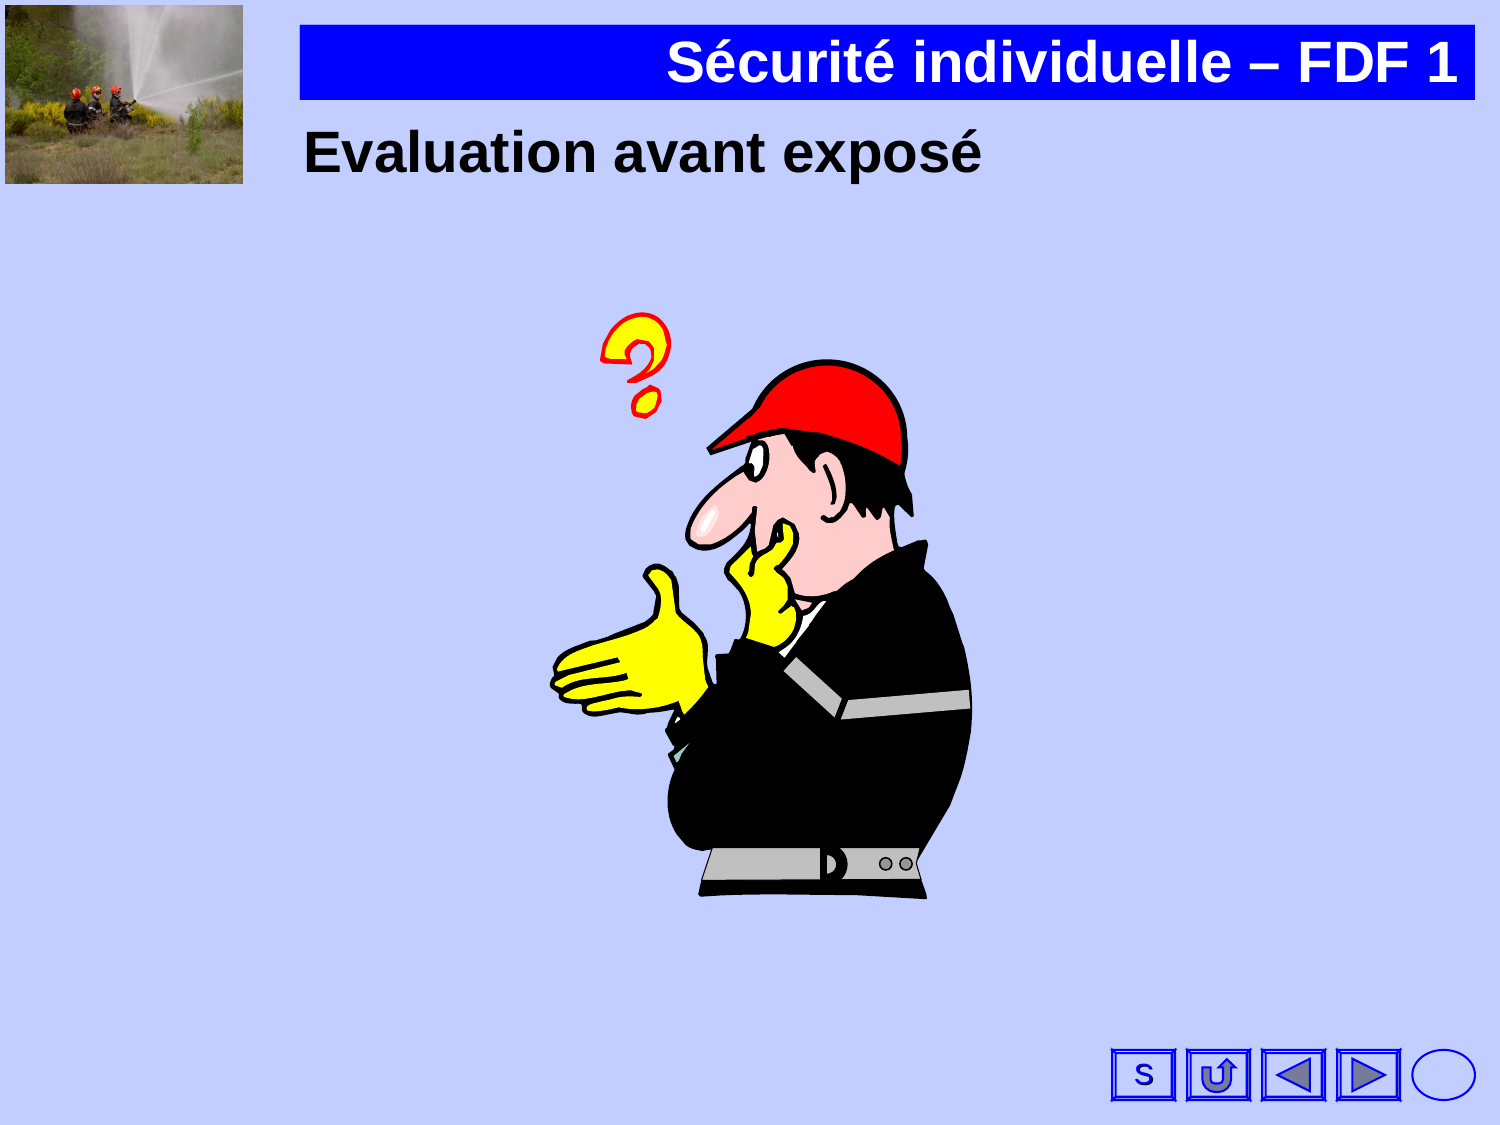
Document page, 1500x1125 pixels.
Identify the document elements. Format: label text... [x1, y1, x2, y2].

text_box [631, 384, 662, 419]
picture [5, 5, 243, 184]
text_box Sécurité individuelle – FDF 1 [299, 24, 1475, 100]
text_box Evaluation avant exposé [287, 112, 1000, 193]
text_box [549, 362, 973, 900]
text_box [599, 312, 672, 383]
text_box [1412, 1049, 1475, 1101]
